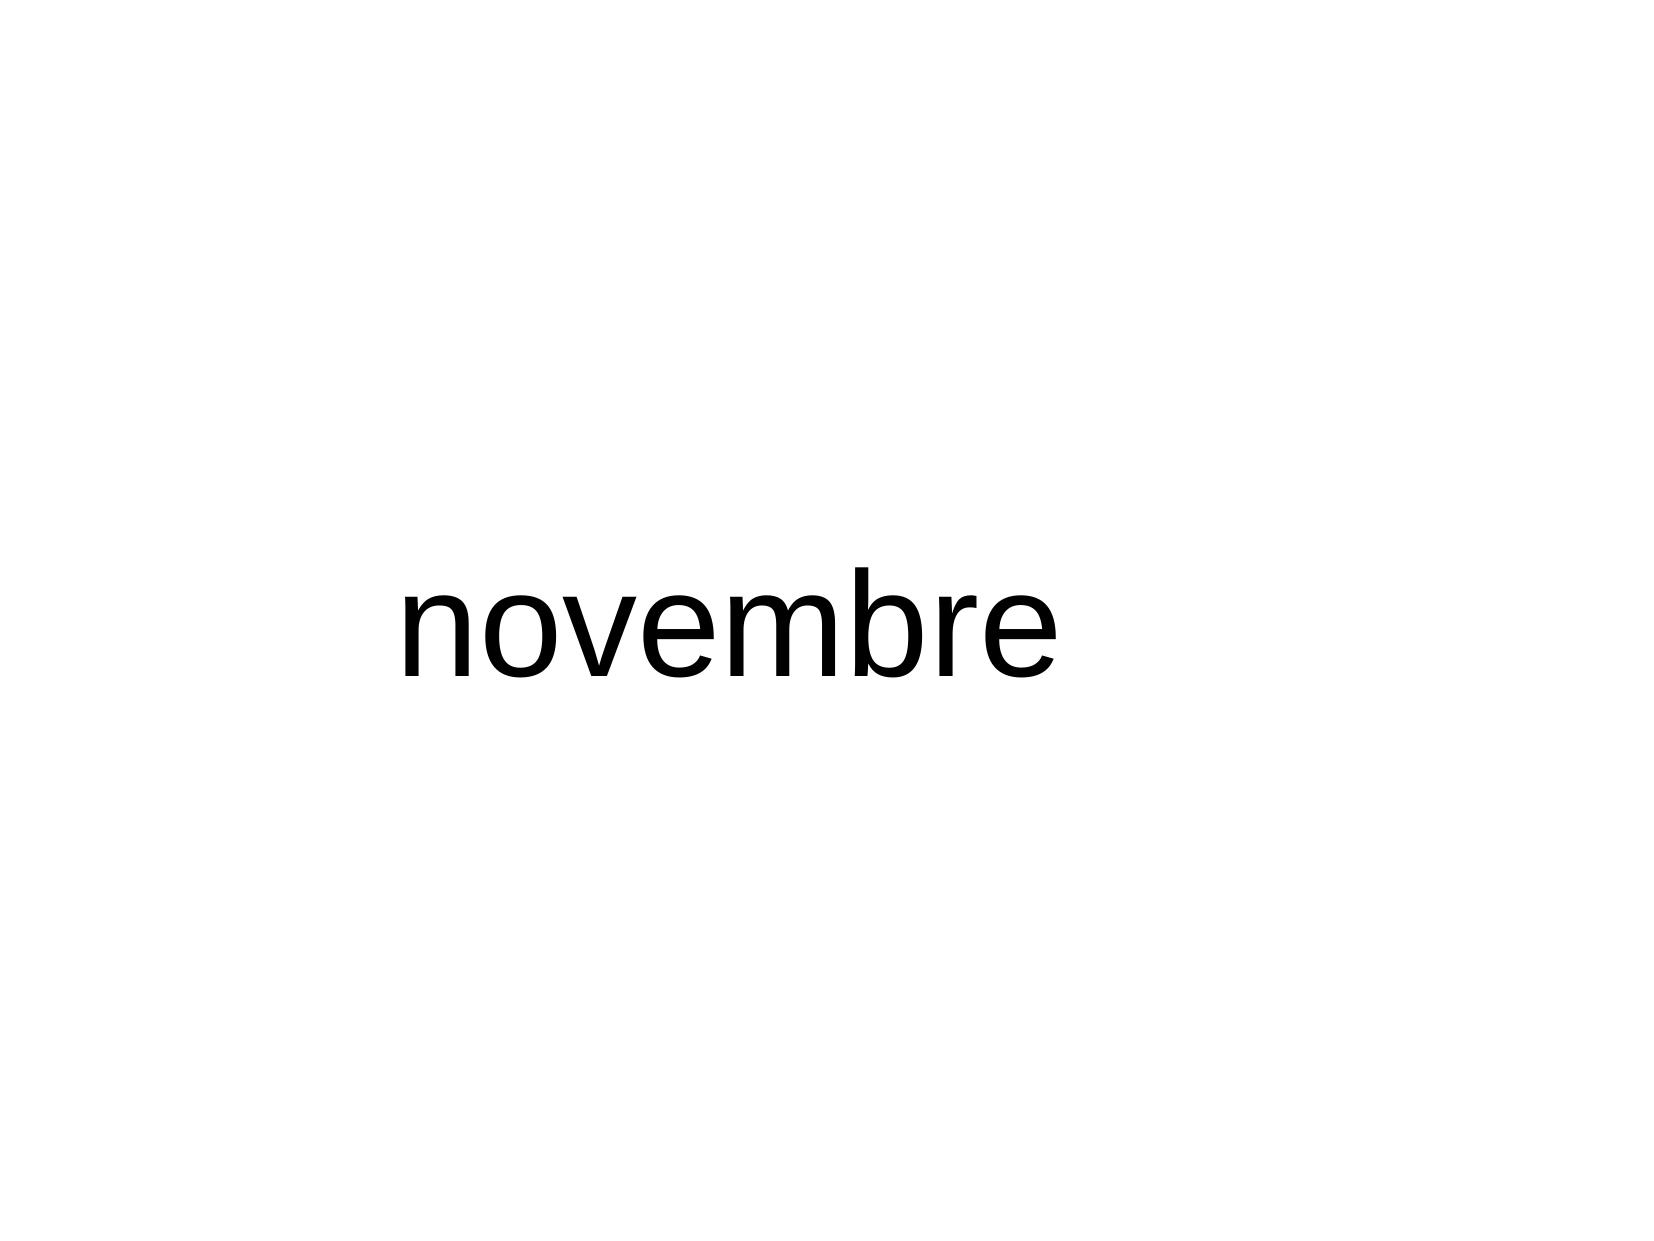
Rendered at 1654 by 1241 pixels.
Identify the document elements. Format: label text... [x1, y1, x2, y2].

text_box novembre [380, 533, 1279, 717]
